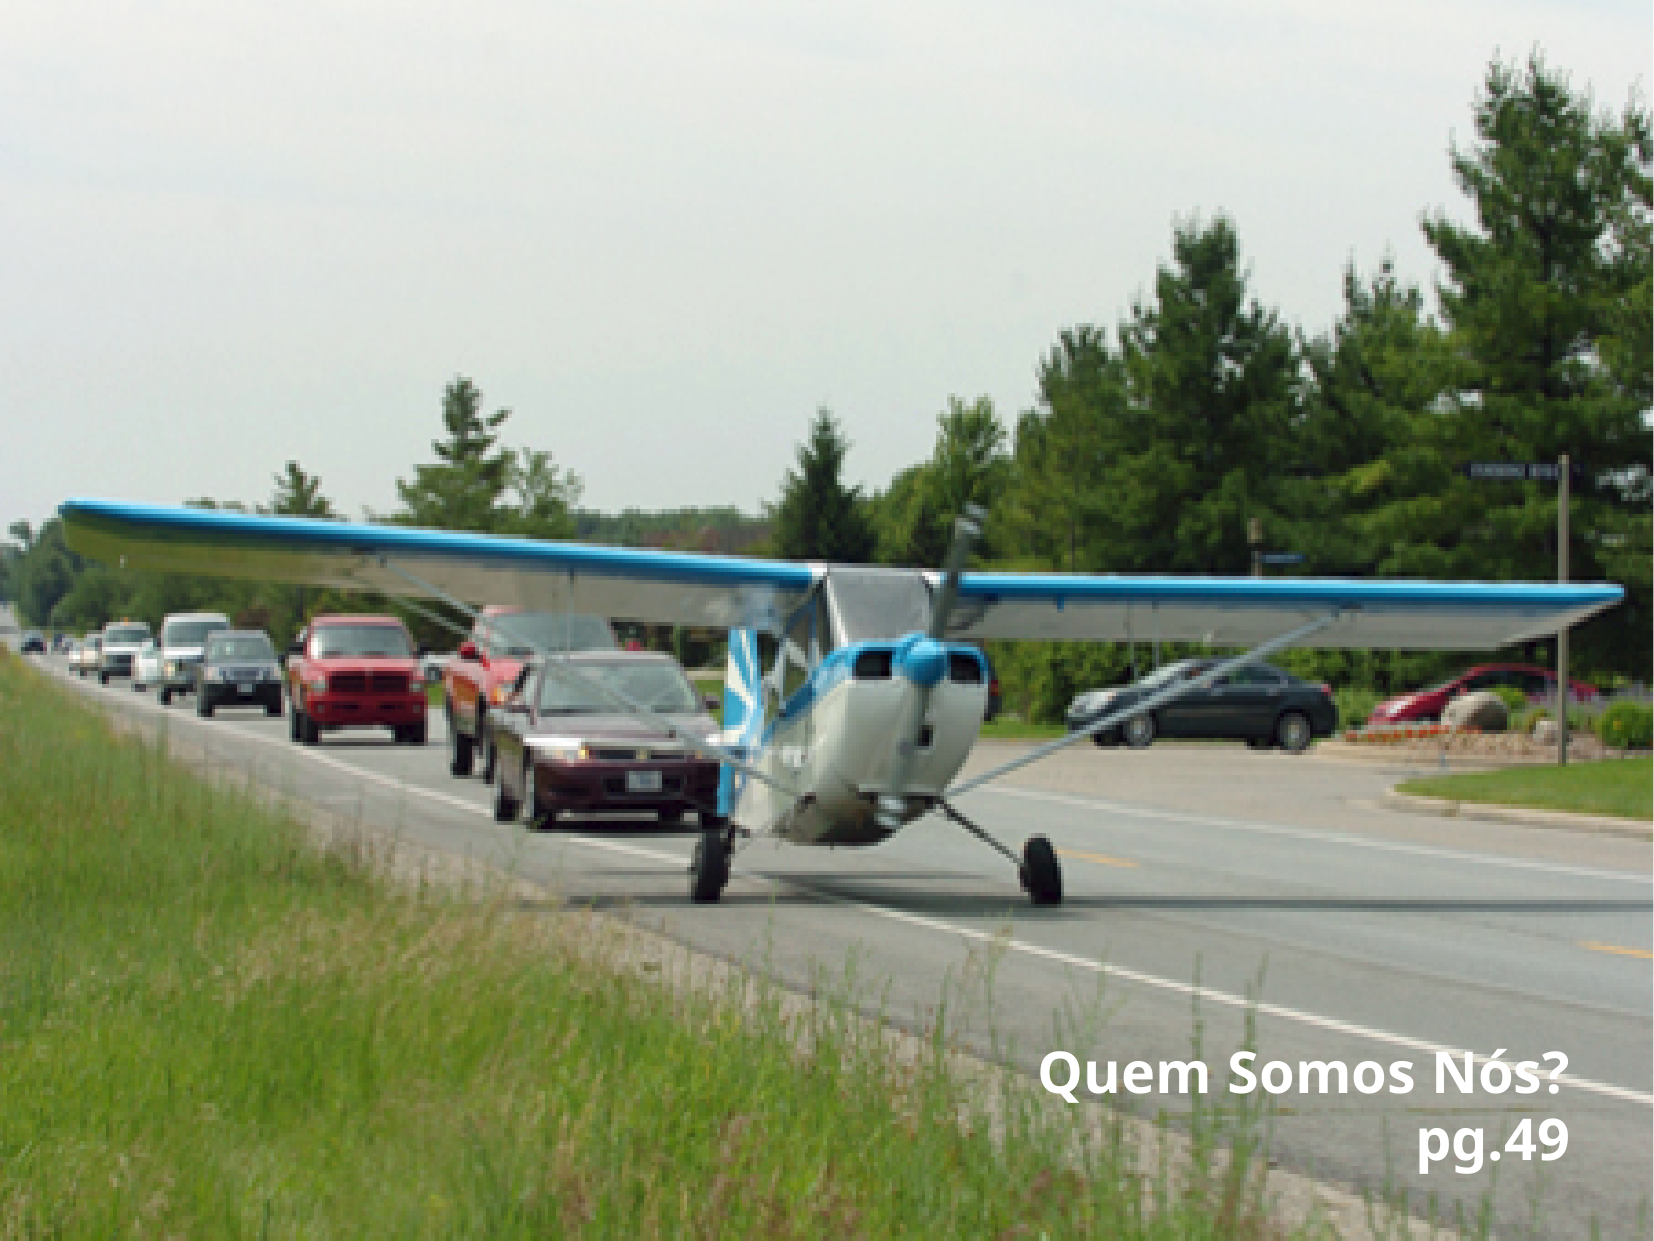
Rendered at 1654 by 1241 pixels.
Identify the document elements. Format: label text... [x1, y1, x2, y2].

list Quem Somos Nós? pg.49 [82, 717, 1571, 1175]
picture [0, 0, 1654, 1241]
